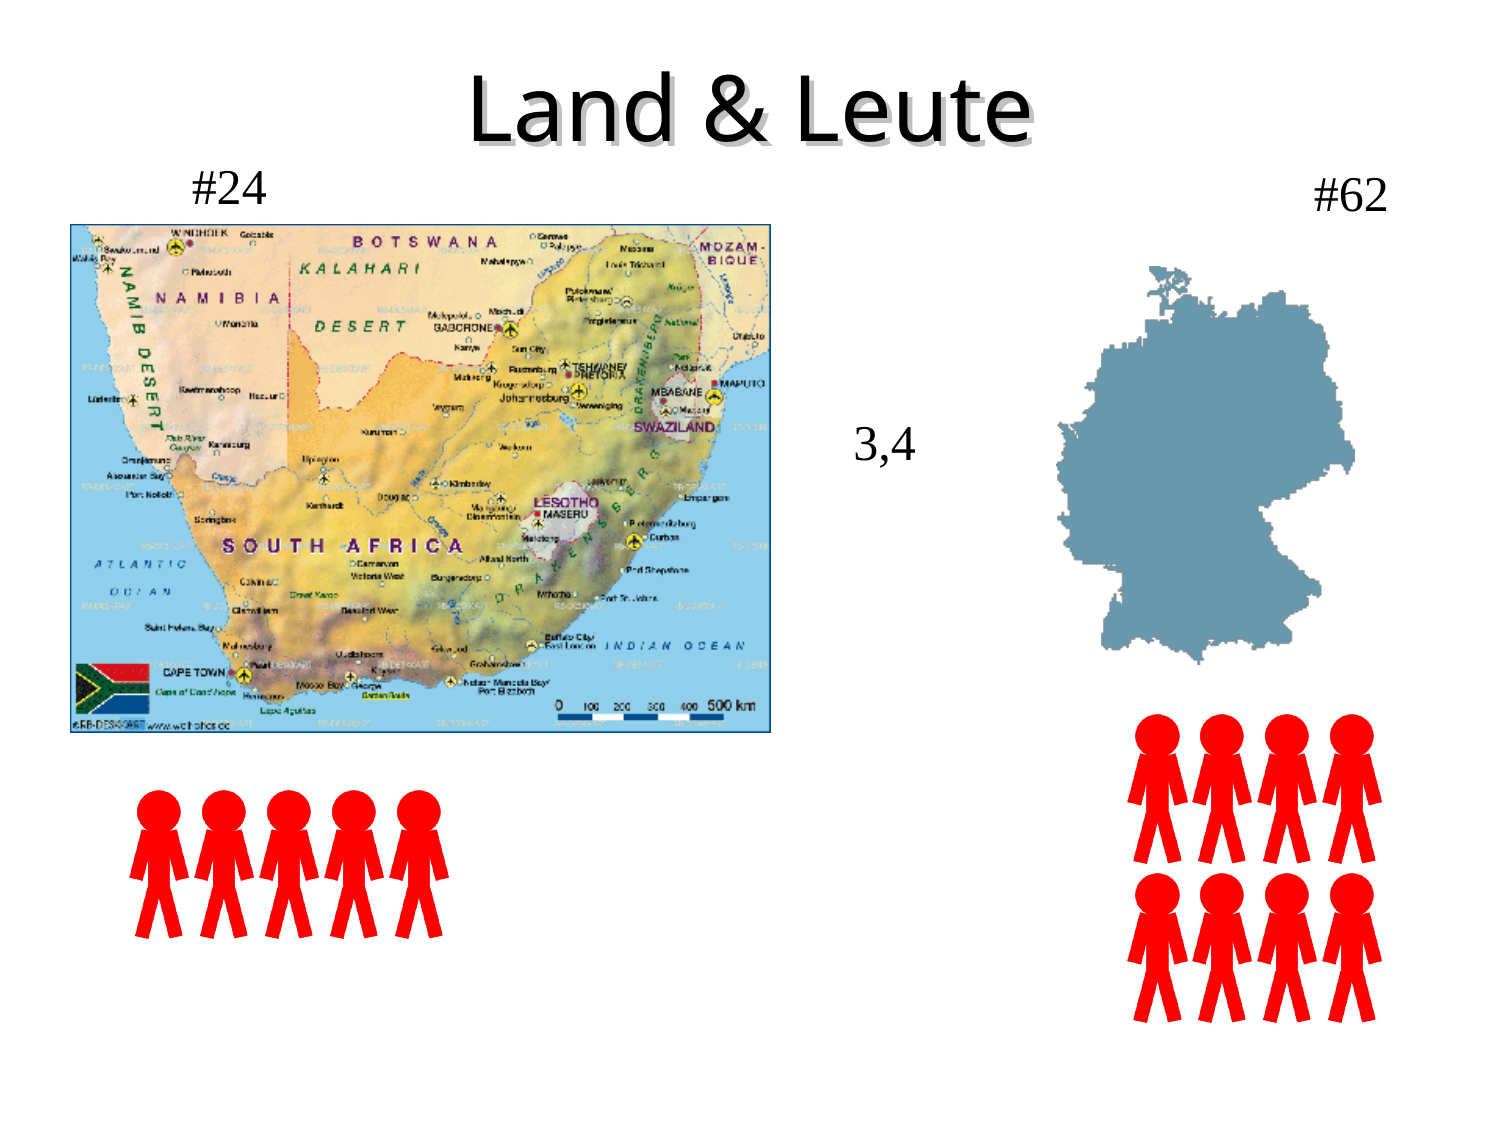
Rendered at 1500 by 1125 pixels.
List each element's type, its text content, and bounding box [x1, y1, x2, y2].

text_box #24 [177, 147, 282, 223]
picture [1127, 873, 1188, 1023]
picture [1127, 714, 1188, 864]
picture [1192, 714, 1252, 864]
picture [194, 790, 254, 939]
picture [1322, 873, 1382, 1023]
picture [1257, 873, 1317, 1023]
picture [1056, 266, 1355, 665]
picture [70, 224, 771, 733]
picture [259, 790, 319, 939]
text_box 3,4 [838, 403, 957, 479]
picture [1192, 873, 1252, 1023]
picture [1322, 714, 1382, 864]
text_box #62 [1299, 153, 1404, 229]
picture [389, 790, 449, 939]
picture [324, 790, 384, 939]
picture [129, 790, 189, 939]
picture [1257, 714, 1317, 864]
title Land & Leute [112, 11, 1388, 199]
